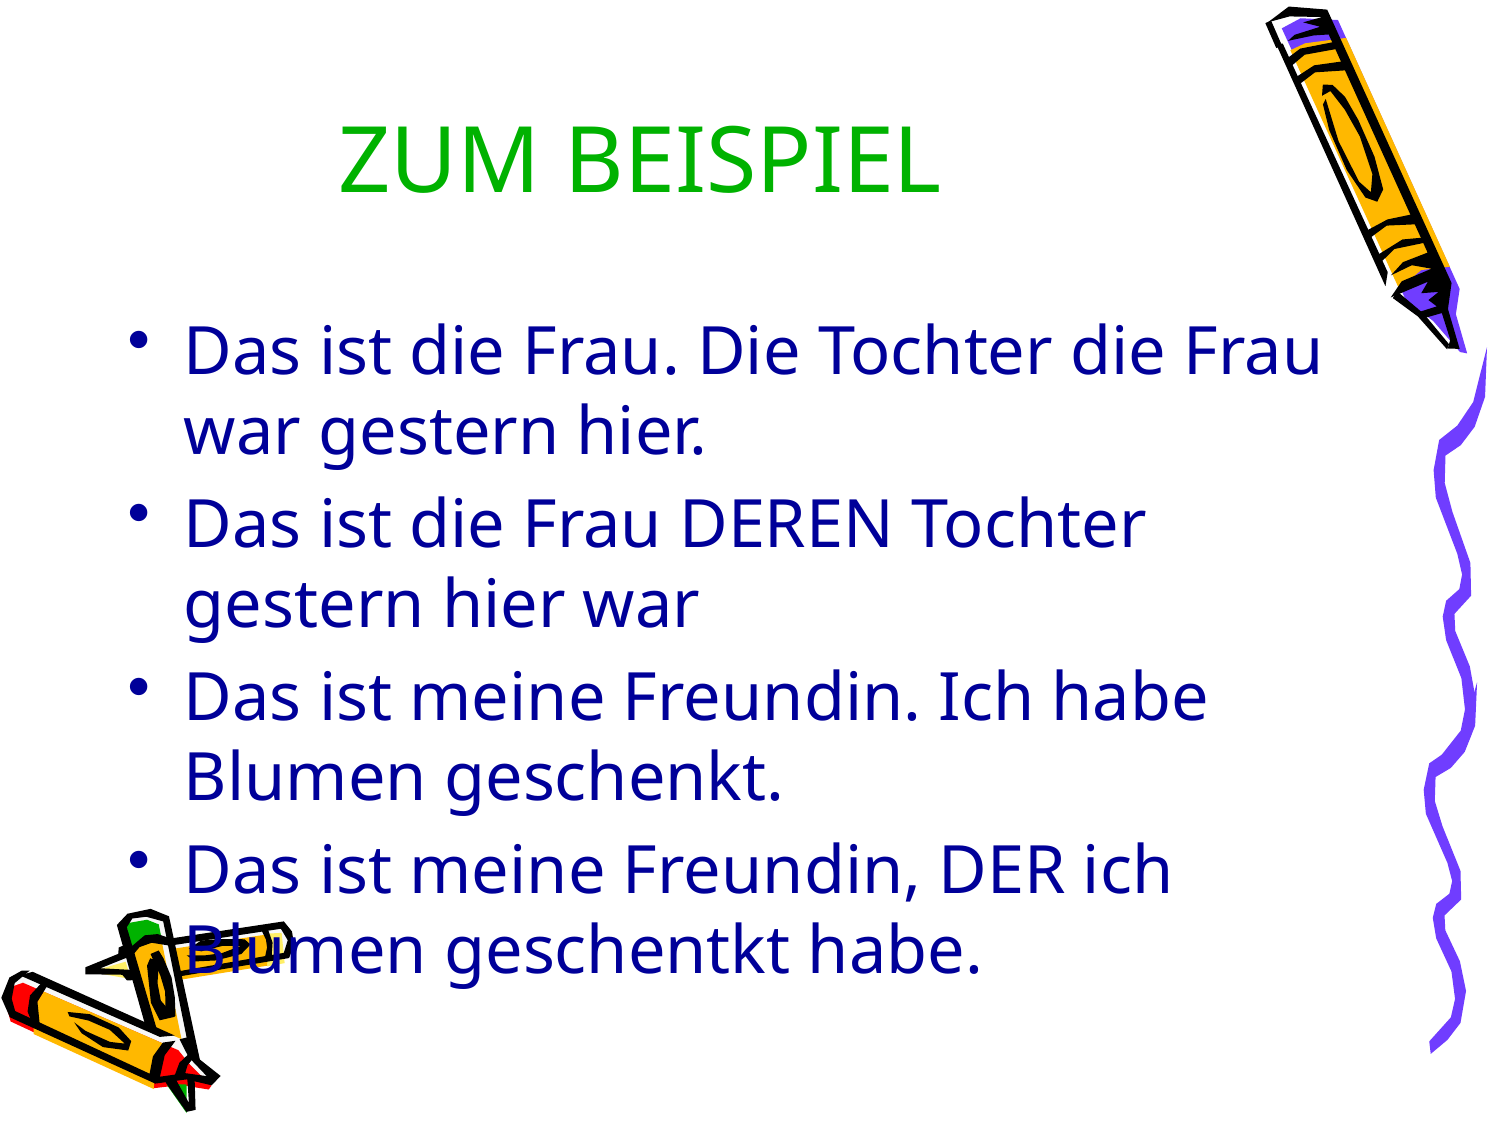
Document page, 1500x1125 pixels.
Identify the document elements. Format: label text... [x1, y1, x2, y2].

list Das ist die Frau. Die Tochter die Frau war gestern hier. Das ist die Frau DEREN Tochter gestern hier war Das ist meine Freundin. Ich habe Blumen geschenkt. Das ist meine Freundin, DER ich Blumen geschentkt habe. [112, 299, 1375, 900]
title ZUM BEISPIEL [112, 24, 1240, 288]
